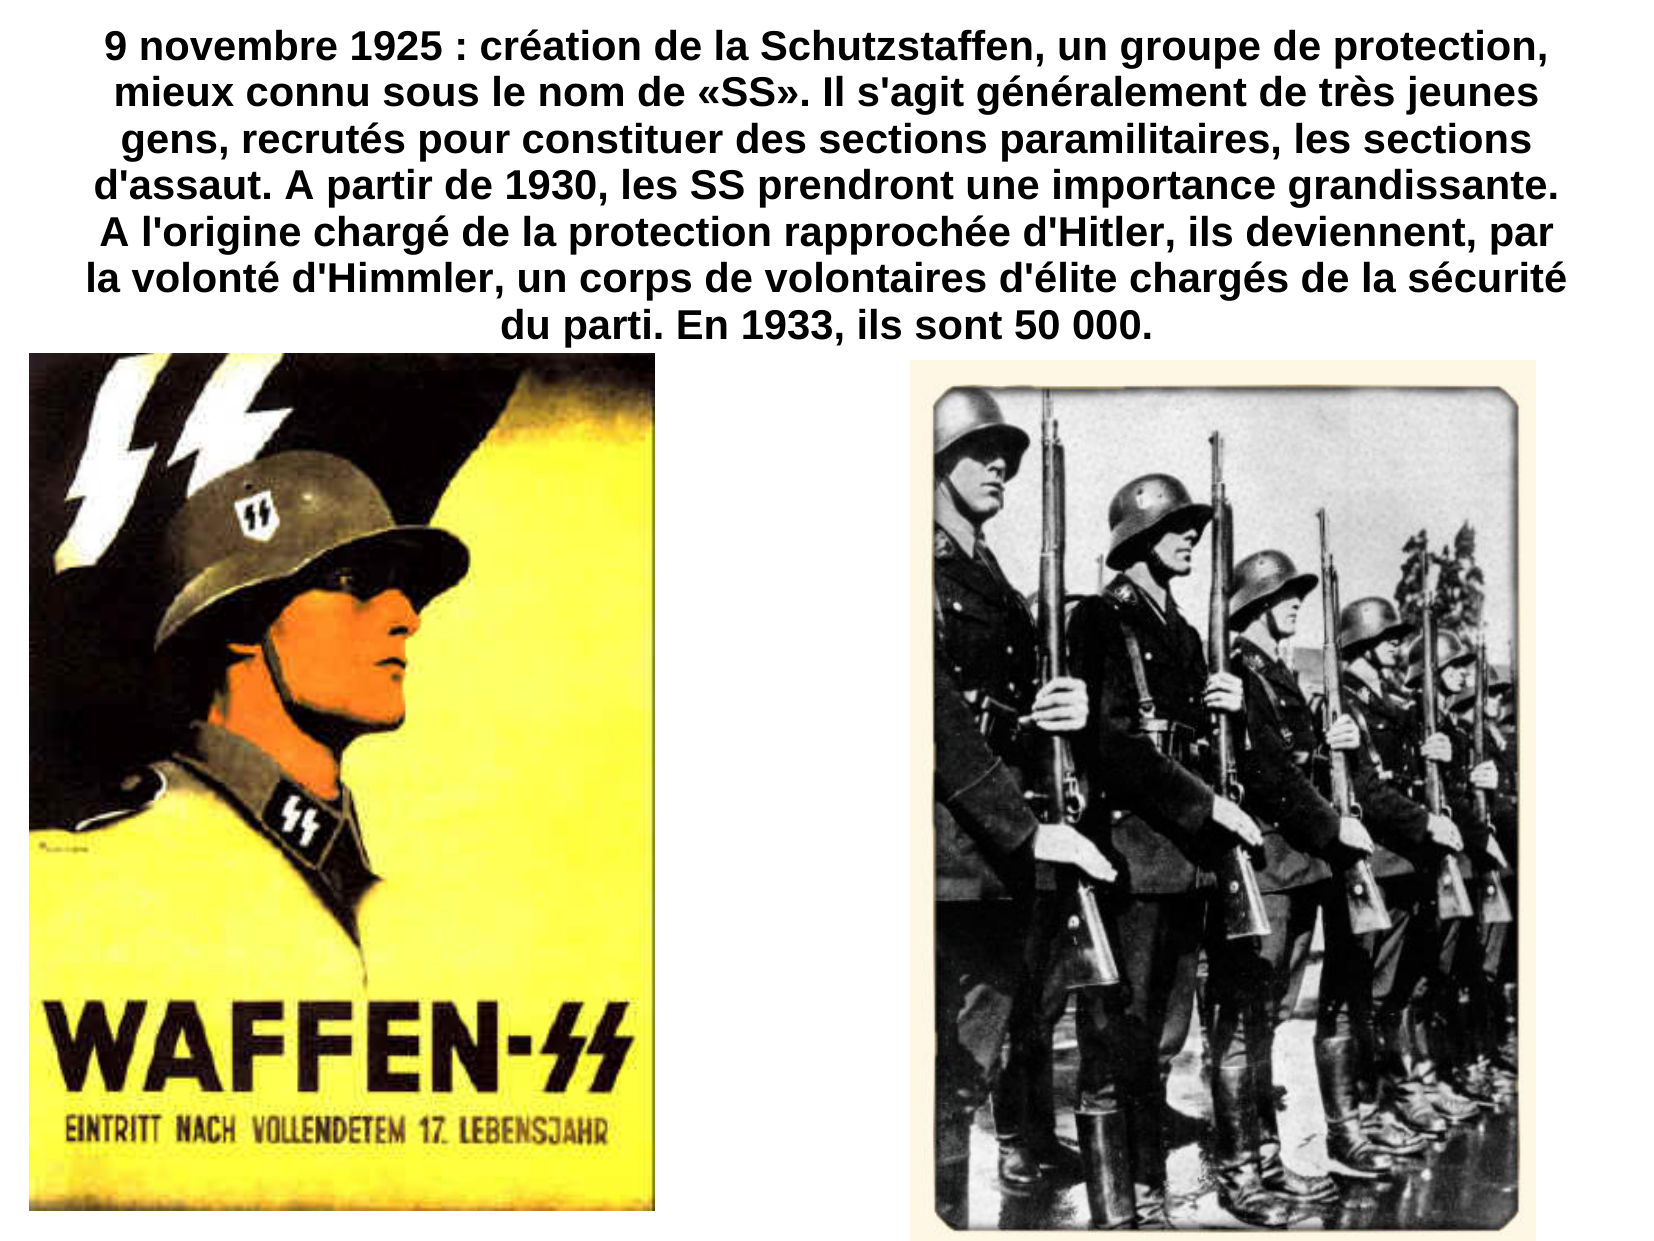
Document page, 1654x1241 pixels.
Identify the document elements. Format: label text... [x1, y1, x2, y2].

picture [29, 353, 655, 1211]
picture [910, 384, 1536, 1241]
title 9 novembre 1925 : création de la Schutzstaffen, un groupe de protection, mieux connu sous le nom de «SS». Il s'agit généralement de très jeunes gens, recrutés pour constituer des sections paramilitaires, les sections d'assaut. A partir de 1930, les SS prendront une importance grandissante. A l'origine chargé de la protection rapprochée d'Hitler, ils deviennent, par la volonté d'Himmler, un corps de volontaires d'élite chargés de la sécurité du parti. En 1933, ils sont 50 000. [82, 0, 1571, 384]
